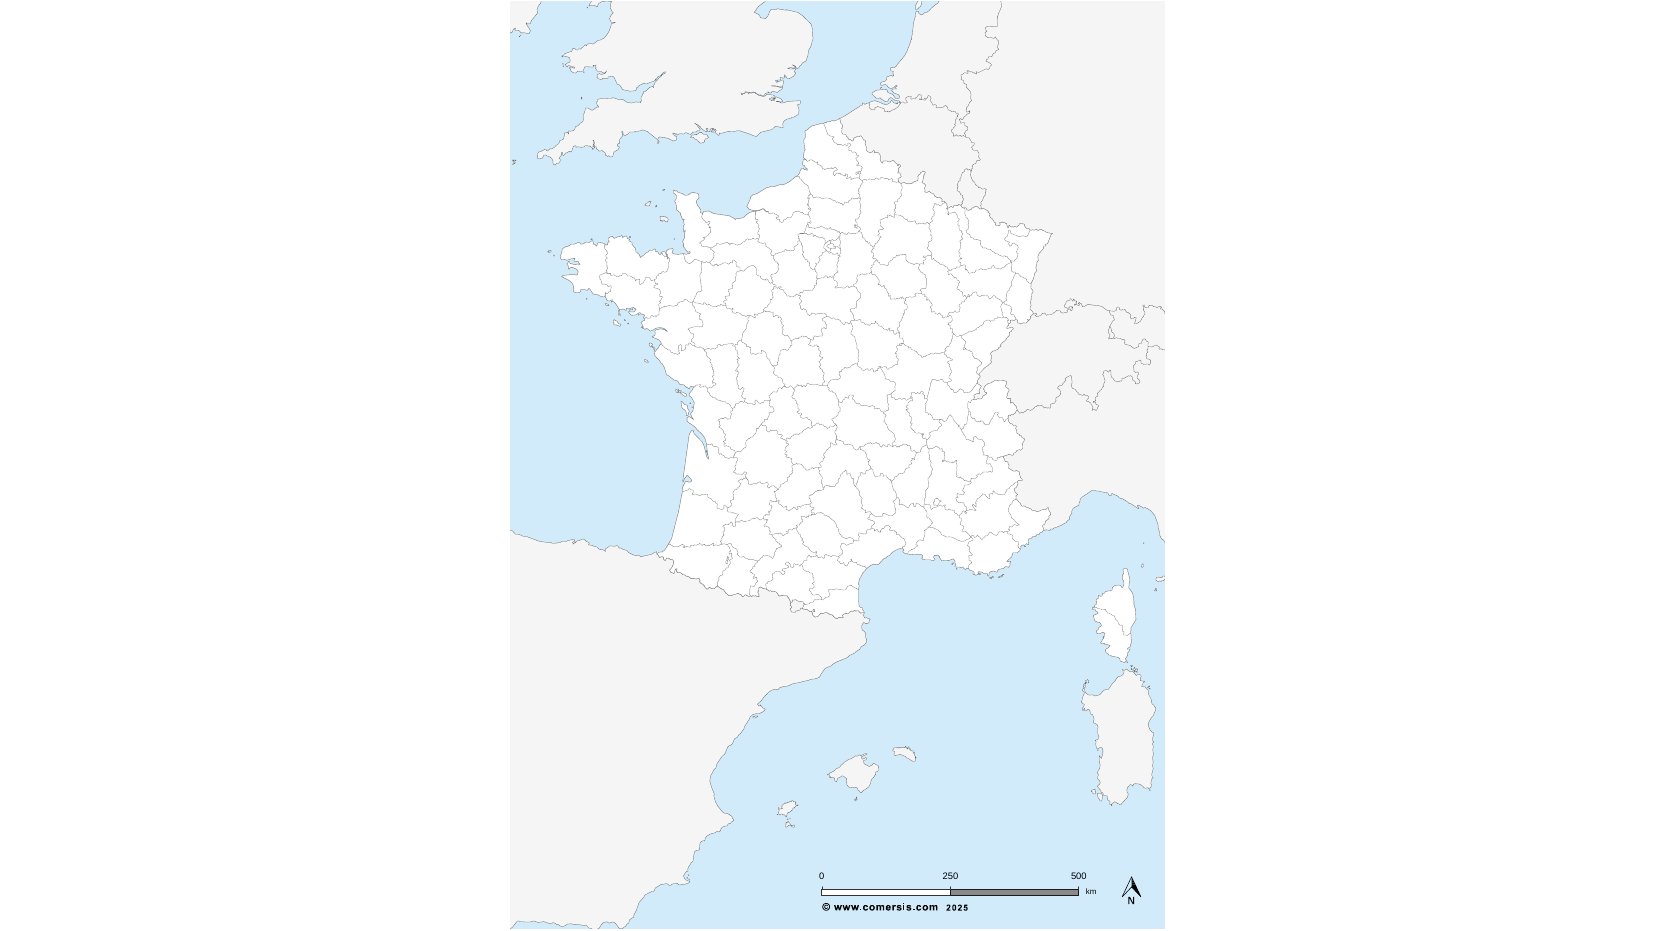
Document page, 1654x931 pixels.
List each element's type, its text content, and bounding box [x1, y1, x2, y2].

text_box 250 [942, 871, 959, 882]
text_box 500 [1070, 871, 1087, 882]
text_box 0 [819, 871, 825, 882]
text_box km [1085, 887, 1097, 897]
text_box [510, 1, 1165, 929]
